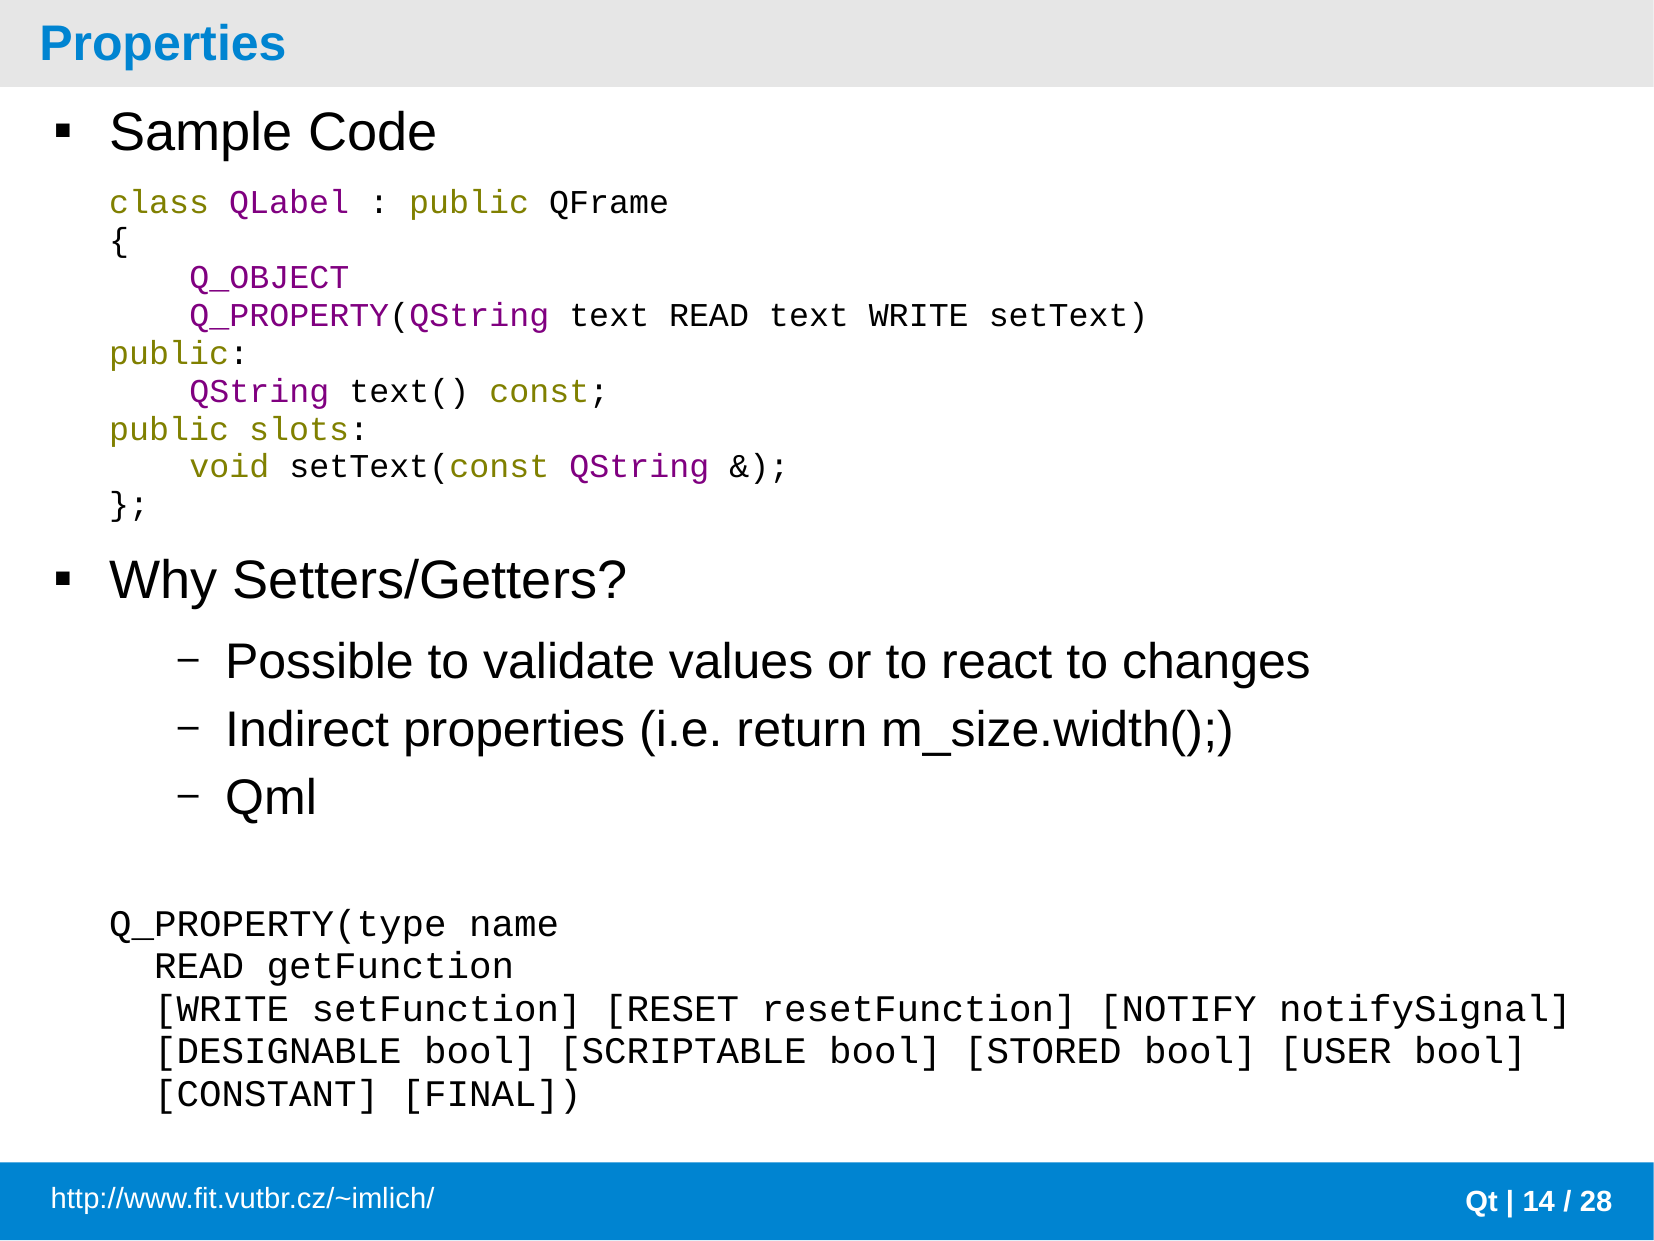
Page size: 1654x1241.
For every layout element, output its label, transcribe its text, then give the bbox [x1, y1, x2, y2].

list Sample Code class QLabel : public QFrame { Q_OBJECT Q_PROPERTY(QString text READ text WRITE setText) public: QString text() const; public slots: void setText(const QString &); }; Why Setters/Getters? Possible to validate values or to react to changes Indirect properties (i.e. return m_size.width();) Qml Q_PROPERTY(type name READ getFunction [WRITE setFunction] [RESET resetFunction] [NOTIFY notifySignal] [DESIGNABLE bool] [SCRIPTABLE bool] [STORED bool] [USER bool] [CONSTANT] [FINAL]) [38, 101, 1616, 1180]
title Properties [39, 5, 1615, 81]
